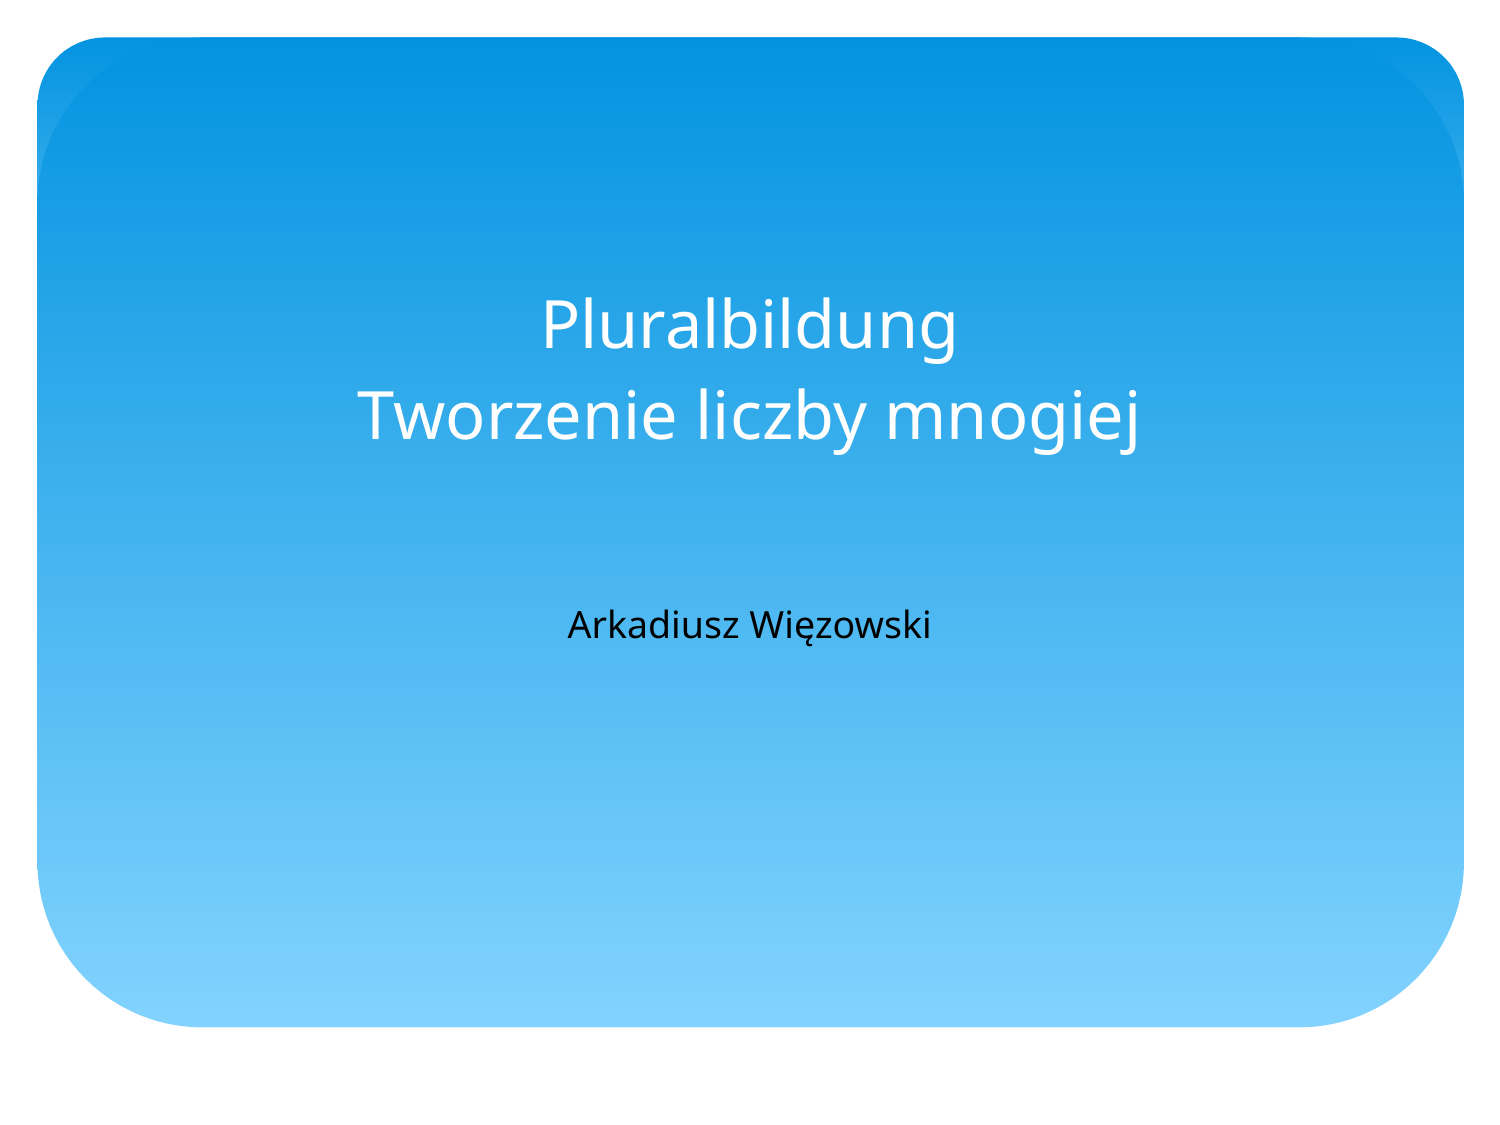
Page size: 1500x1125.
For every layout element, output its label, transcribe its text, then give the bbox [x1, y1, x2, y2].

text_box Arkadiusz Więzowski [224, 583, 1275, 825]
title Pluralbildung Tworzenie liczby mnogiej [112, 262, 1388, 555]
